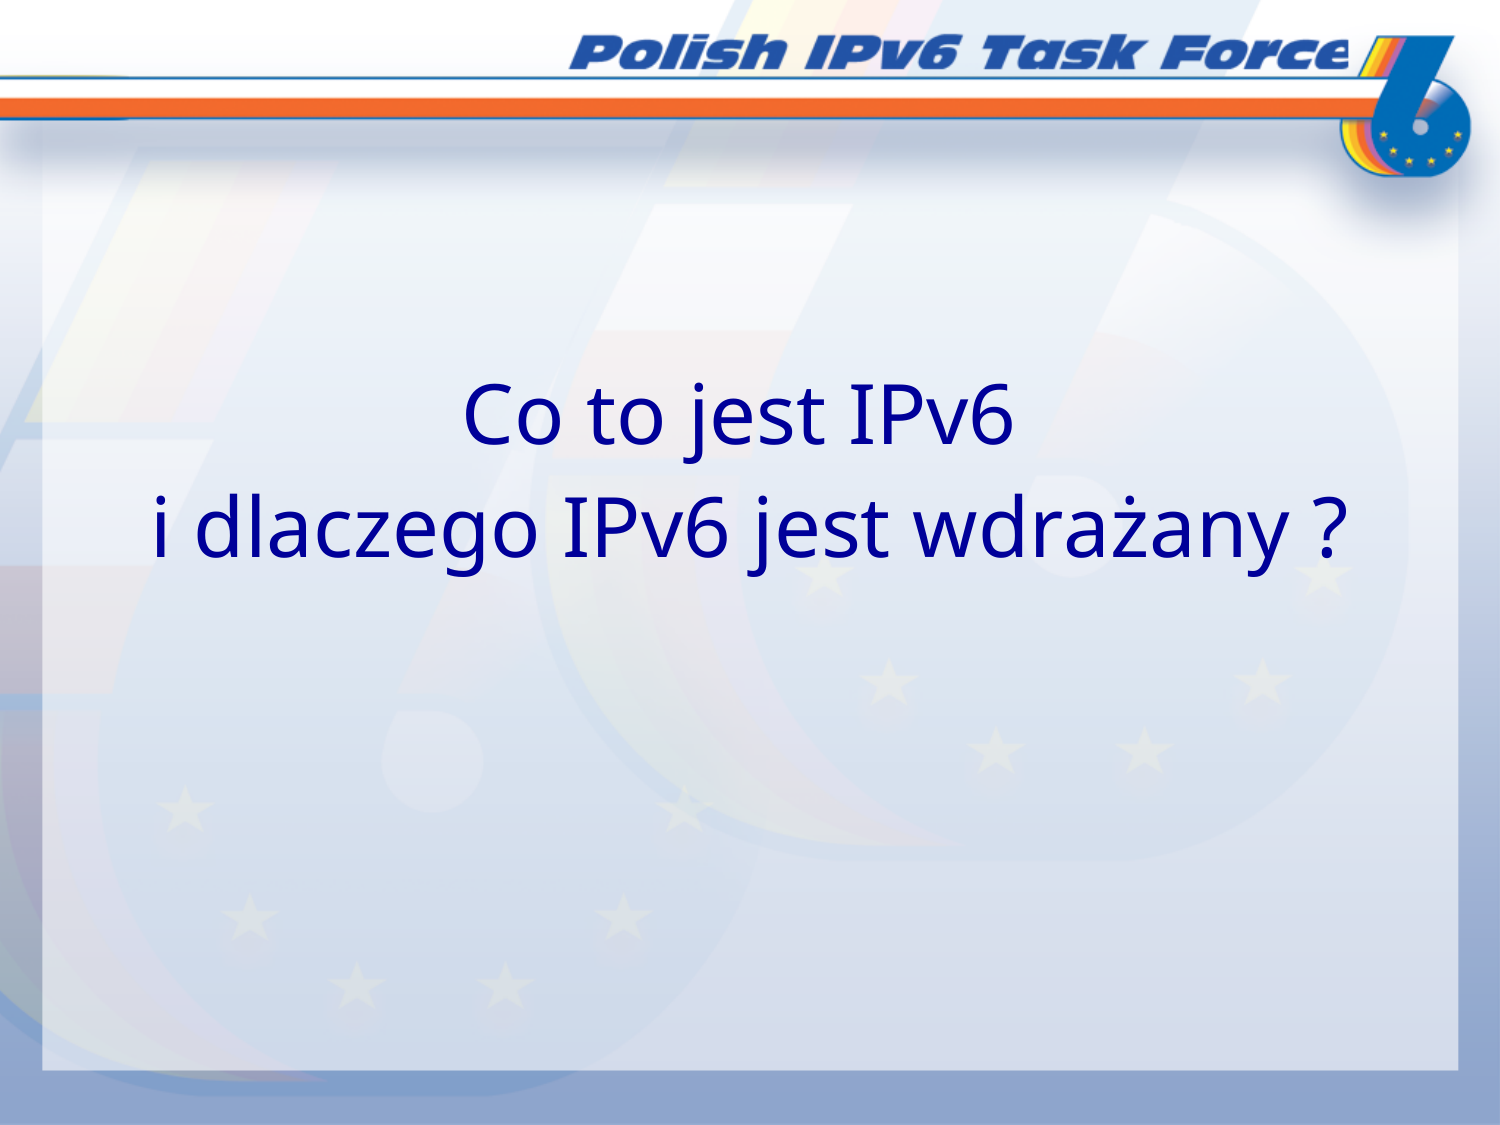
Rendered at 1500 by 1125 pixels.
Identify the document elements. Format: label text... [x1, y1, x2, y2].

picture [0, 0, 1500, 1125]
title Co to jest IPv6 i dlaczego IPv6 jest wdrażany ? [112, 361, 1388, 577]
